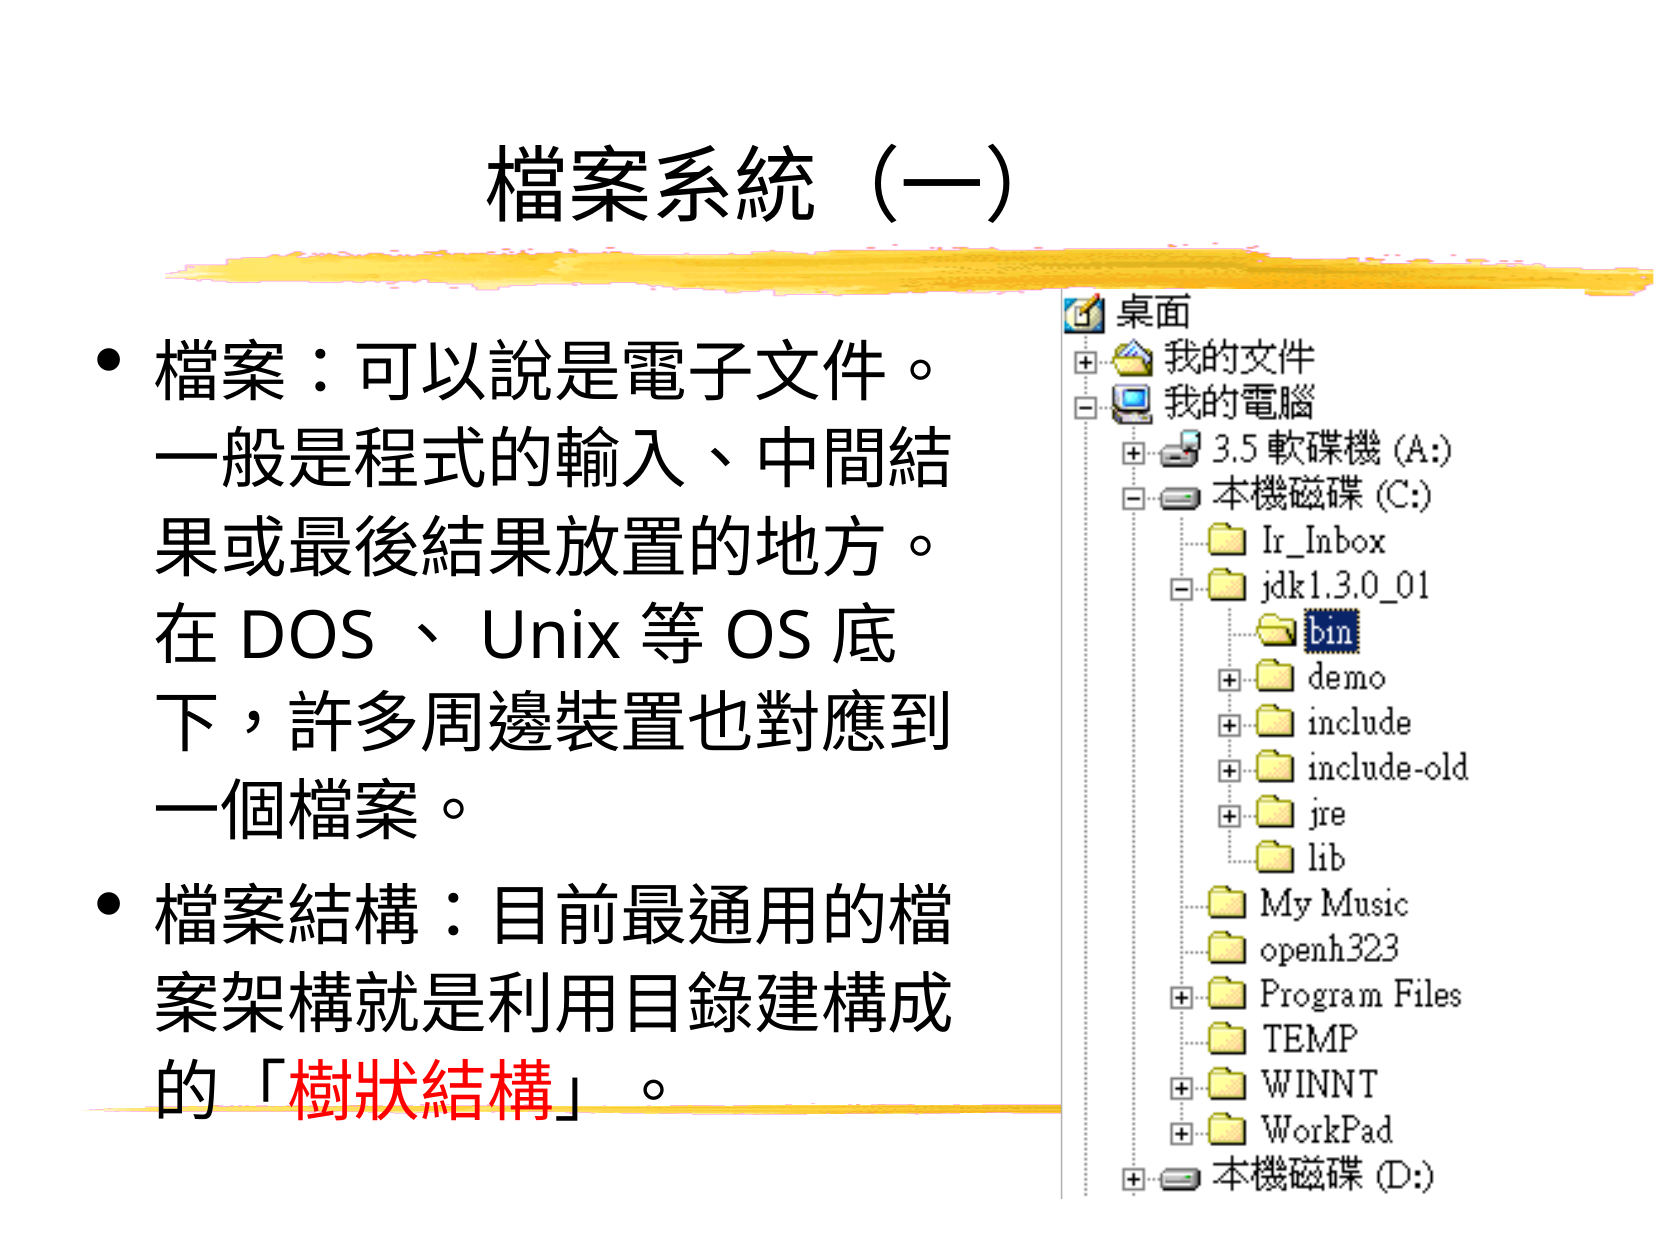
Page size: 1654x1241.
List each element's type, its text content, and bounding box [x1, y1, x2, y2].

chart [1060, 289, 1585, 1199]
picture [165, 237, 1654, 308]
title 檔案系統（一） [73, 41, 1479, 249]
picture [1006, 1102, 1060, 1117]
list 檔案：可以說是電子文件。一般是程式的輸入、中間結果或最後結果放置的地方。在DOS、Unix等OS底下，許多周邊裝置也對應到一個檔案。 檔案結構：目前最通用的檔案架構就是利用目錄建構成的「樹狀結構」。 [82, 316, 1006, 1117]
